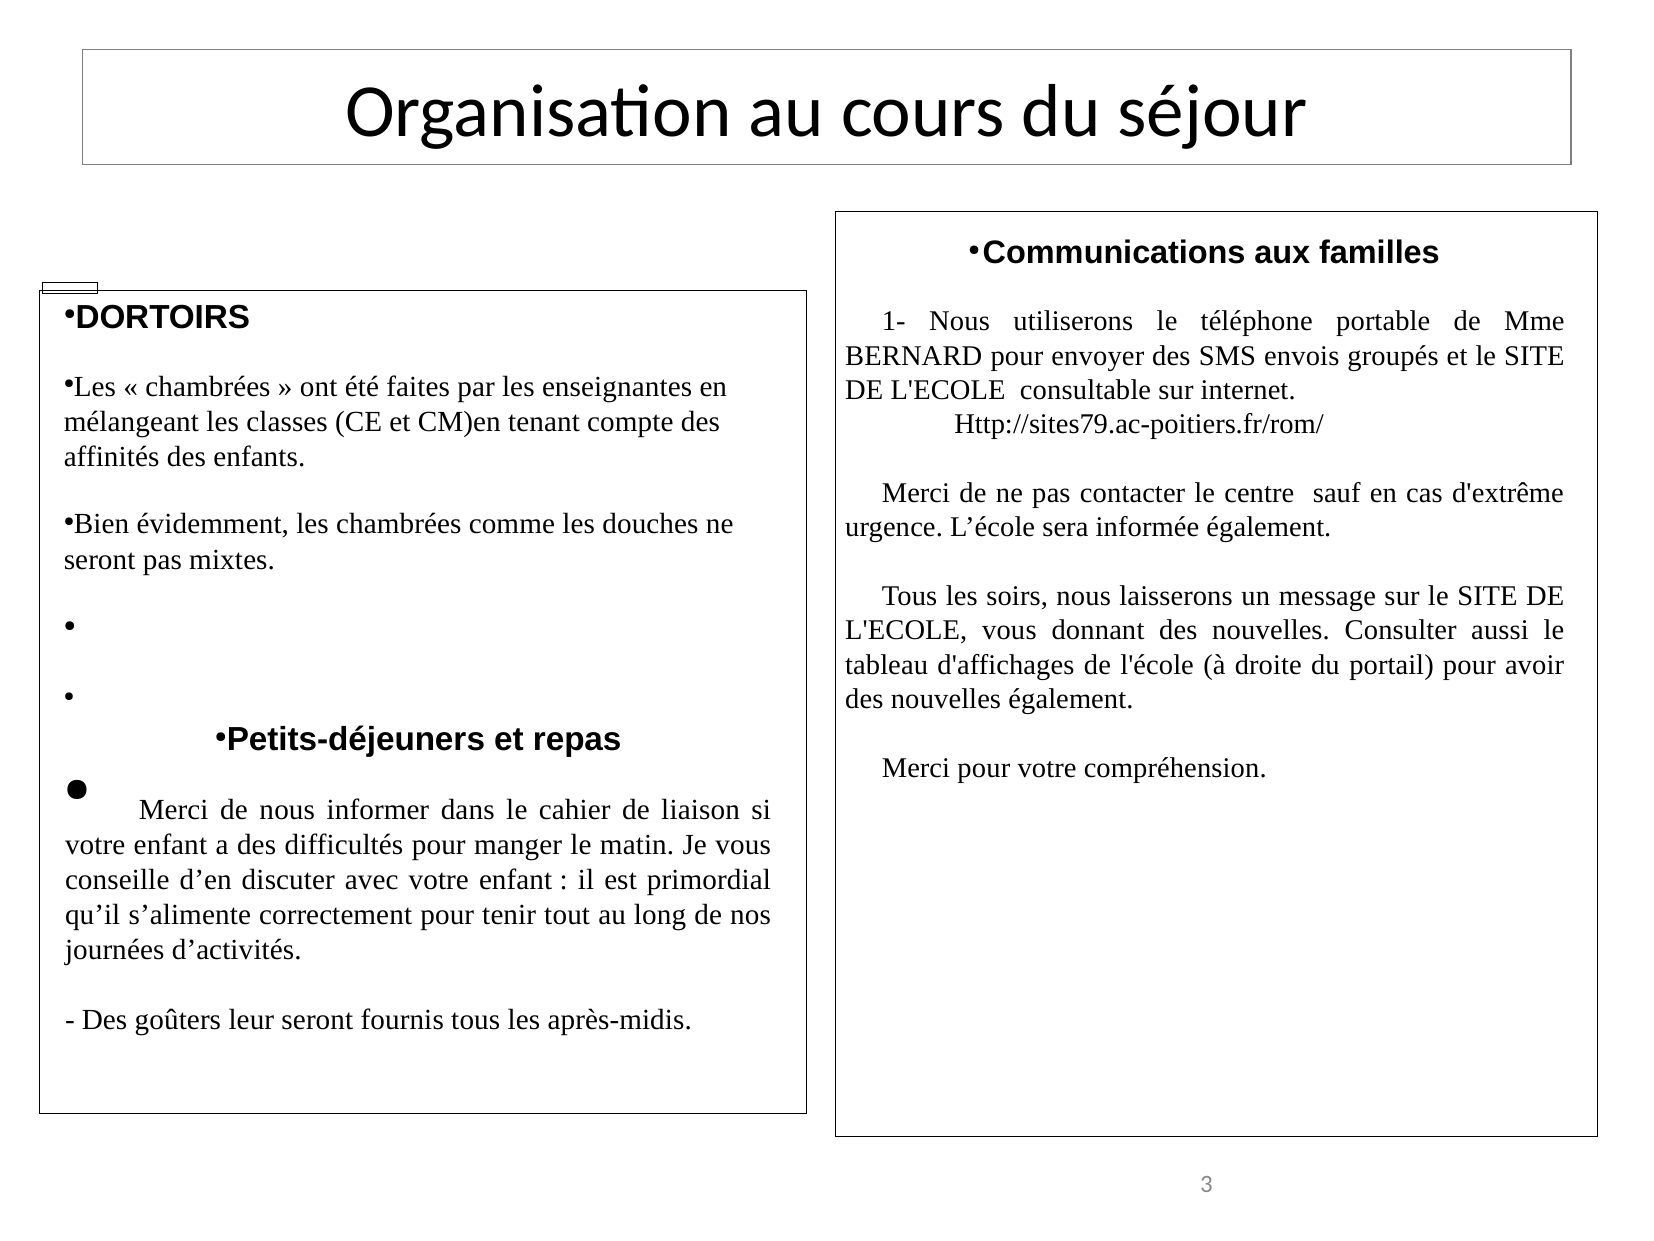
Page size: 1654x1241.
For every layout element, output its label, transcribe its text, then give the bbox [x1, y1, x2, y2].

list DORTOIRS Les « chambrées » ont été faites par les enseignantes en mélangeant les classes (CE et CM)en tenant compte des affinités des enfants. Bien évidemment, les chambrées comme les douches ne seront pas mixtes. [63, 294, 790, 813]
text_box [1185, 1149, 1571, 1216]
list Petits-déjeuners et repas Merci de nous informer dans le cahier de liaison si votre enfant a des difficultés pour manger le matin. Je vous conseille d’en discuter avec votre enfant : il est primordial qu’il s’alimente correctement pour tenir tout au long de nos journées d’activités. - Des goûters leur seront fournis tous les après-midis. [64, 717, 792, 1108]
title Organisation au cours du séjour [82, 49, 1571, 165]
list Communications aux familles 1- Nous utiliserons le téléphone portable de Mme BERNARD pour envoyer des SMS envois groupés et le SITE DE L'ECOLE consultable sur internet. Http://sites79.ac-poitiers.fr/rom/ Merci de ne pas contacter le centre sauf en cas d'extrême urgence. L’école sera informée également. Tous les soirs, nous laisserons un message sur le SITE DE L'ECOLE, vous donnant des nouvelles. Consulter aussi le tableau d'affichages de l'école (à droite du portail) pour avoir des nouvelles également. Merci pour votre compréhension. [845, 231, 1572, 788]
